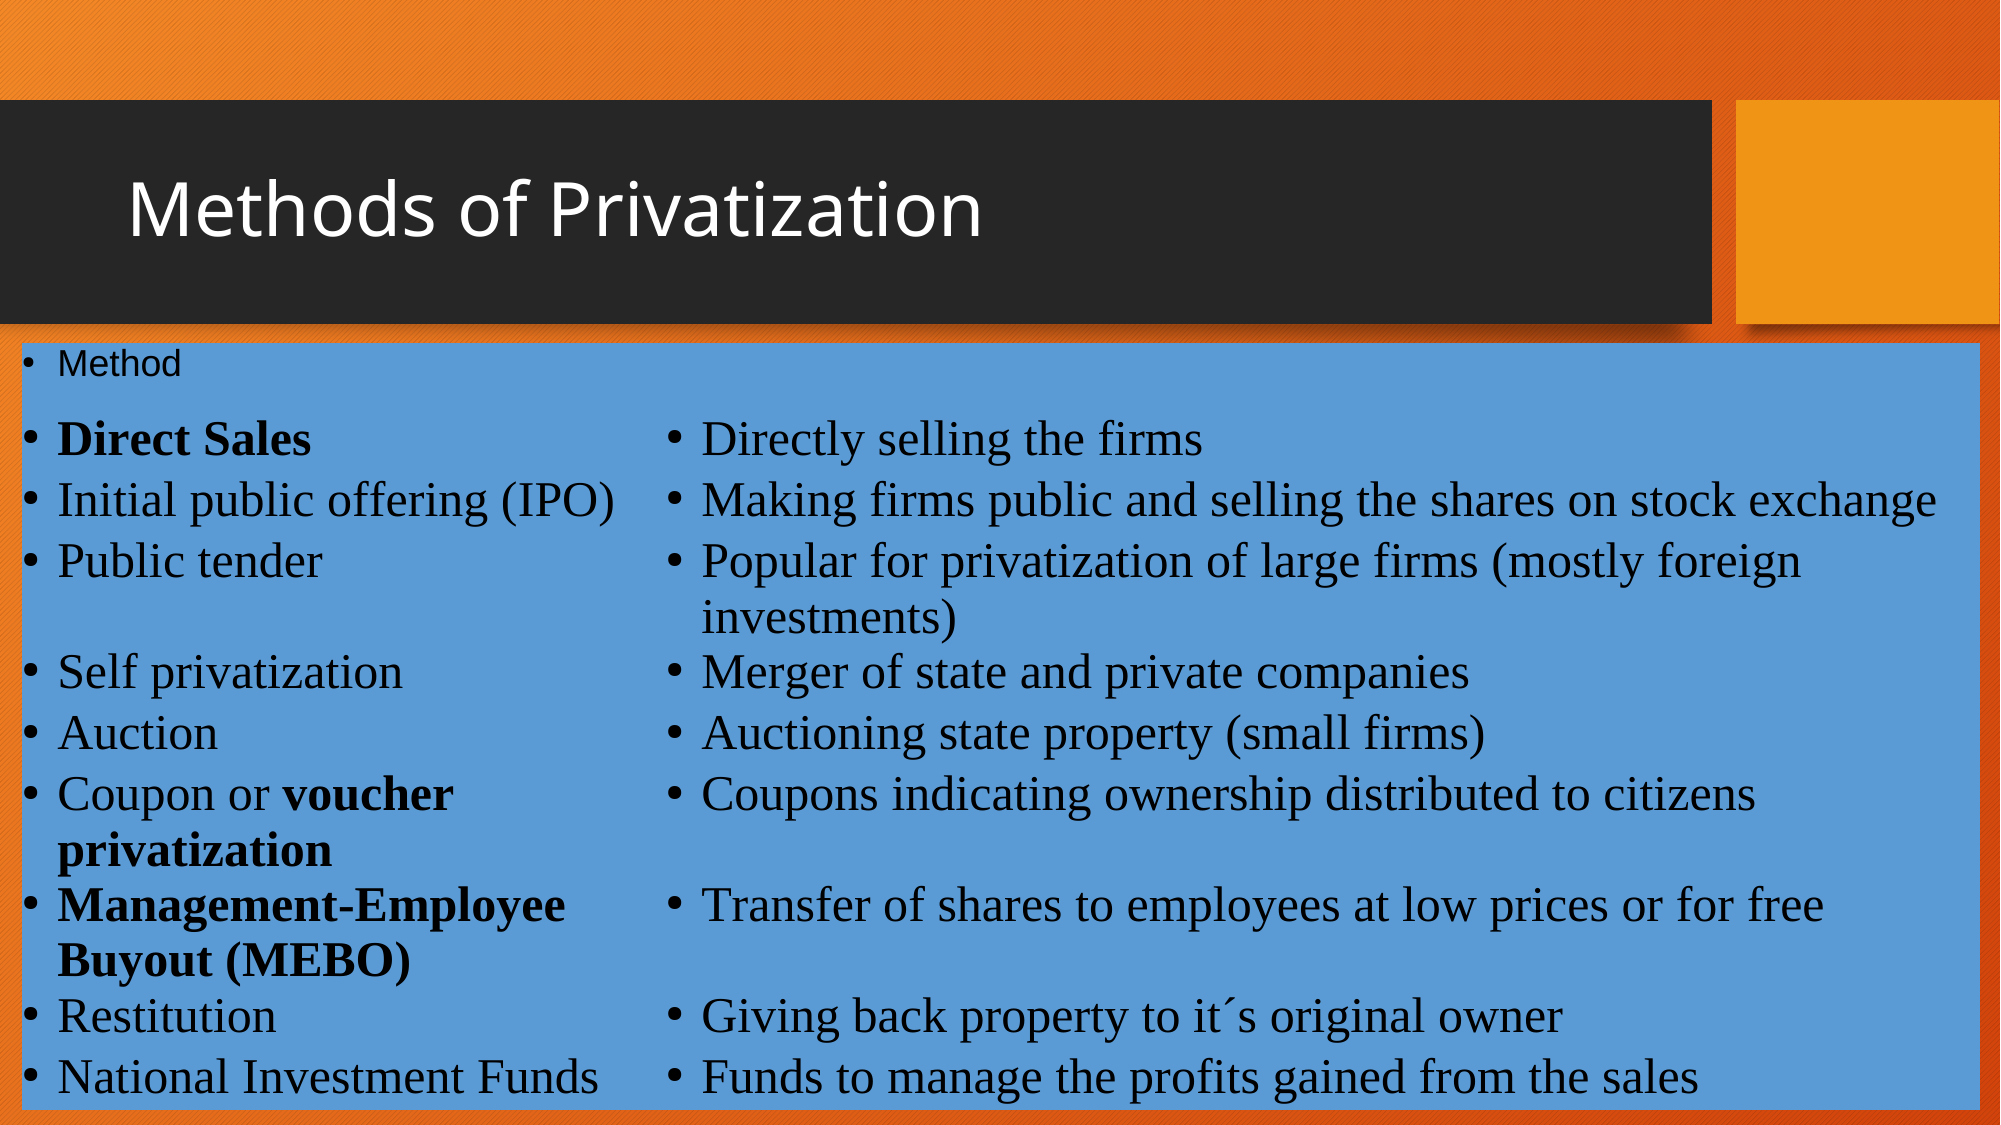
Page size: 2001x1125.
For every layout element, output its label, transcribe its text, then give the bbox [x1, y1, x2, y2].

table_cell Making firms public and selling the shares on stock exchange [666, 472, 1980, 533]
table_header Method [22, 343, 666, 411]
table_cell Coupons indicating ownership distributed to citizens [666, 766, 1980, 877]
table_cell Public tender [22, 533, 666, 644]
table_cell Merger of state and private companies [666, 644, 1980, 705]
table_cell Directly selling the firms [666, 411, 1980, 472]
table_cell Auction [22, 705, 666, 766]
table_cell Transfer of shares to employees at low prices or for free [666, 877, 1980, 988]
table_cell Direct Sales [22, 411, 666, 472]
title Methods of Privatization [111, 123, 1689, 301]
table_cell Funds to manage the profits gained from the sales [666, 1049, 1980, 1110]
table_cell Auctioning state property (small firms) [666, 705, 1980, 766]
table_cell Self privatization [22, 644, 666, 705]
table_cell Restitution [22, 988, 666, 1049]
table_cell Initial public offering (IPO) [22, 472, 666, 533]
table_cell Popular for privatization of large firms (mostly foreign investments) [666, 533, 1980, 644]
table_cell National Investment Funds [22, 1049, 666, 1110]
table_header [666, 343, 1980, 411]
table_cell Management-Employee Buyout (MEBO) [22, 877, 666, 988]
table_cell Giving back property to it´s original owner [666, 988, 1980, 1049]
table_cell Coupon or voucher privatization [22, 766, 666, 877]
